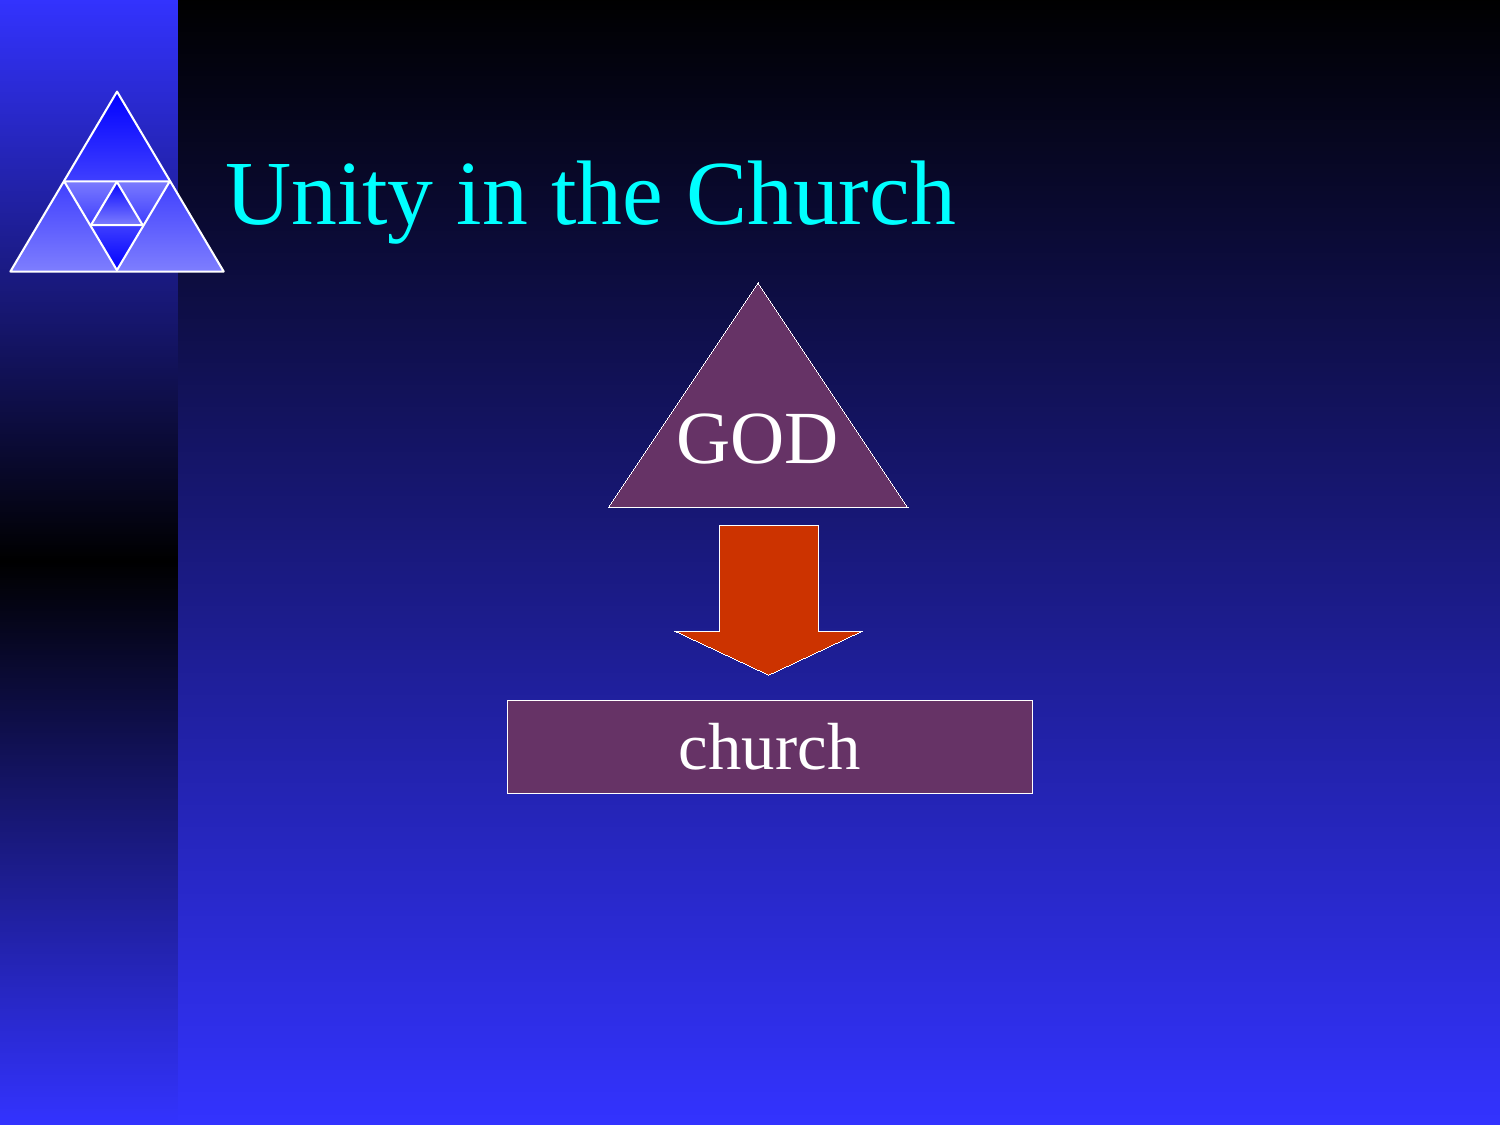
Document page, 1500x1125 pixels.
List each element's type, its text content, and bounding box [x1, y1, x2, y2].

text_box GOD [661, 389, 887, 488]
text_box [687, 282, 829, 389]
text_box [674, 525, 863, 676]
text_box [608, 428, 909, 508]
title Unity in the Church [225, 99, 1463, 288]
text_box church [507, 700, 1033, 794]
